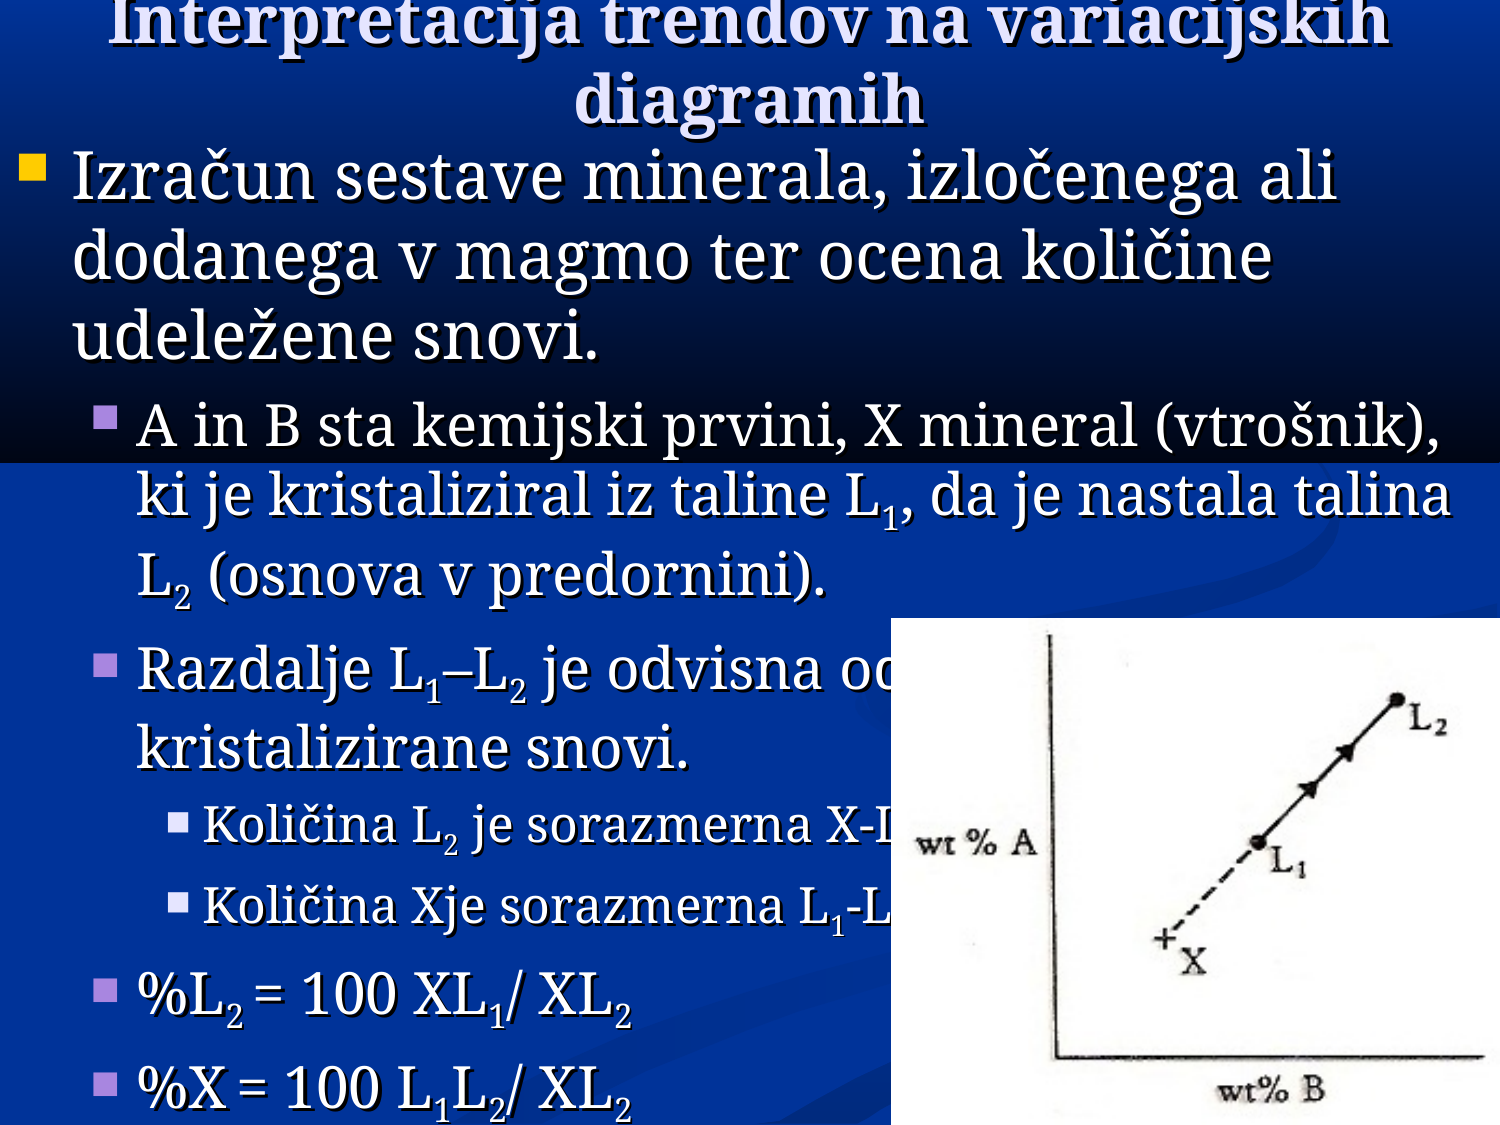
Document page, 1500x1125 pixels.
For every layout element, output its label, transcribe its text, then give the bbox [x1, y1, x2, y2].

picture [891, 618, 1500, 1125]
list Izračun sestave minerala, izločenega ali dodanega v magmo ter ocena količine udeležene snovi. A in B sta kemijski prvini, X mineral (vtrošnik), ki je kristaliziral iz taline L1, da je nastala talina L2 (osnova v predornini). Razdalje L1–L2 je odvisna od količine kristalizirane snovi. Količina L2 je sorazmerna X-L1 Količina Xje sorazmerna L1-L2 %L2 = 100 XL1/ XL2 %X = 100 L1L2/ XL2 [0, 125, 1500, 1125]
title Interpretacija trendov na variacijskih diagramih [0, 0, 1500, 114]
